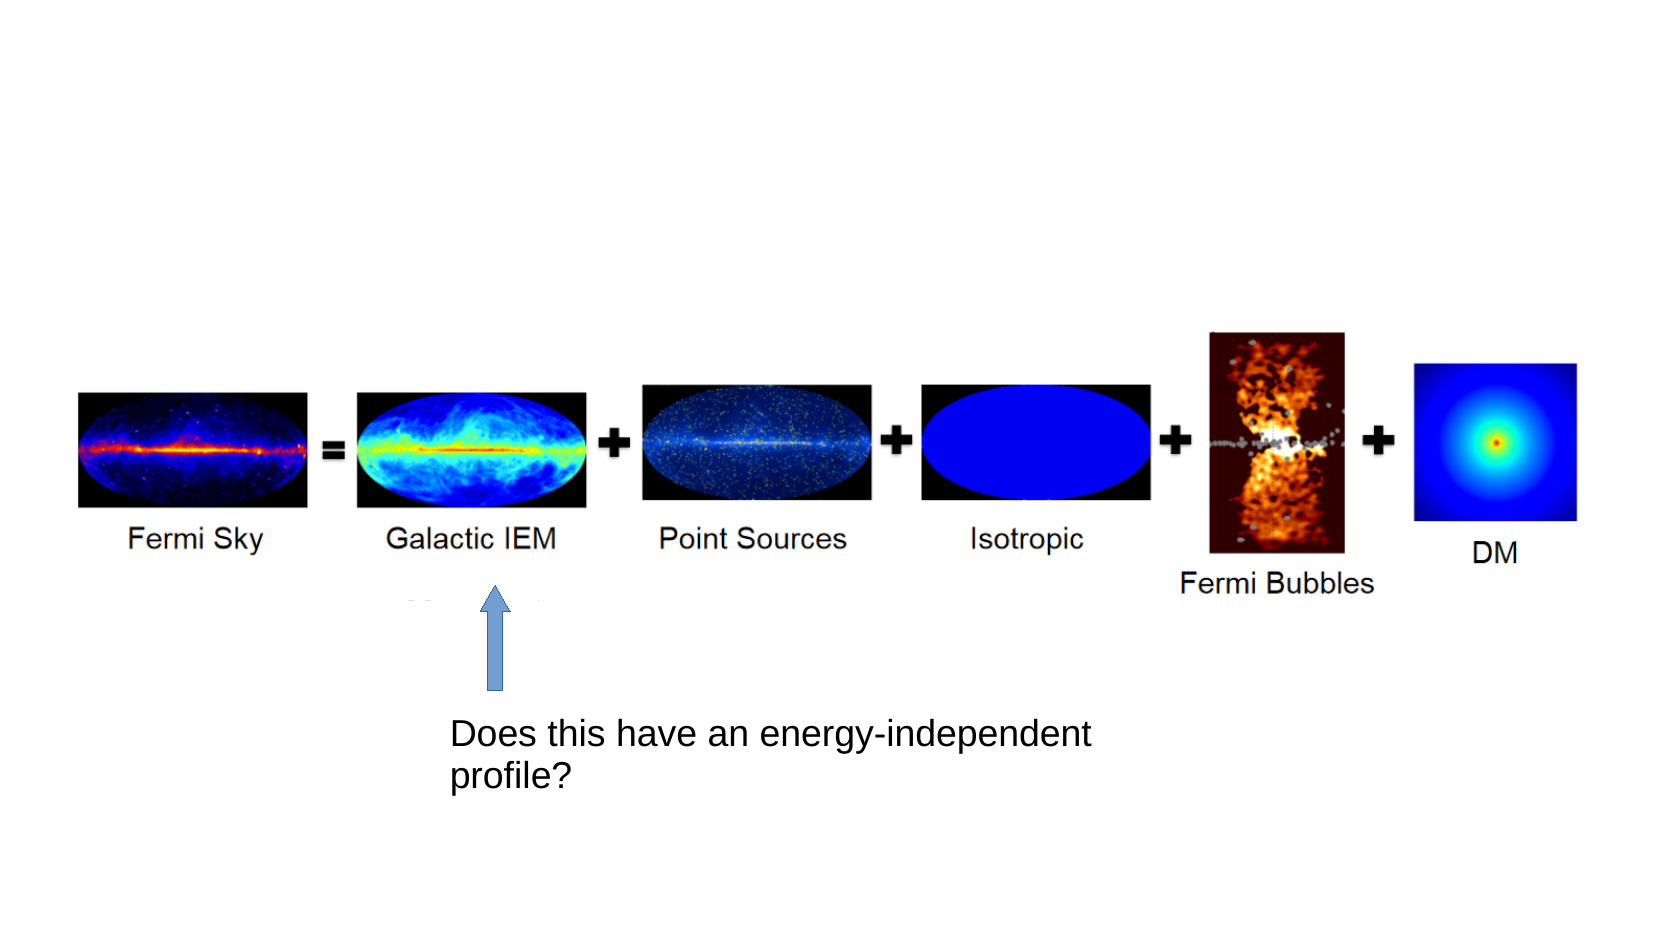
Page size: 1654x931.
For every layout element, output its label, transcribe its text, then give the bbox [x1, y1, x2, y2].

picture [26, 329, 1606, 601]
text_box [480, 585, 511, 691]
text_box Does this have an energy-independent profile? [435, 705, 1156, 828]
